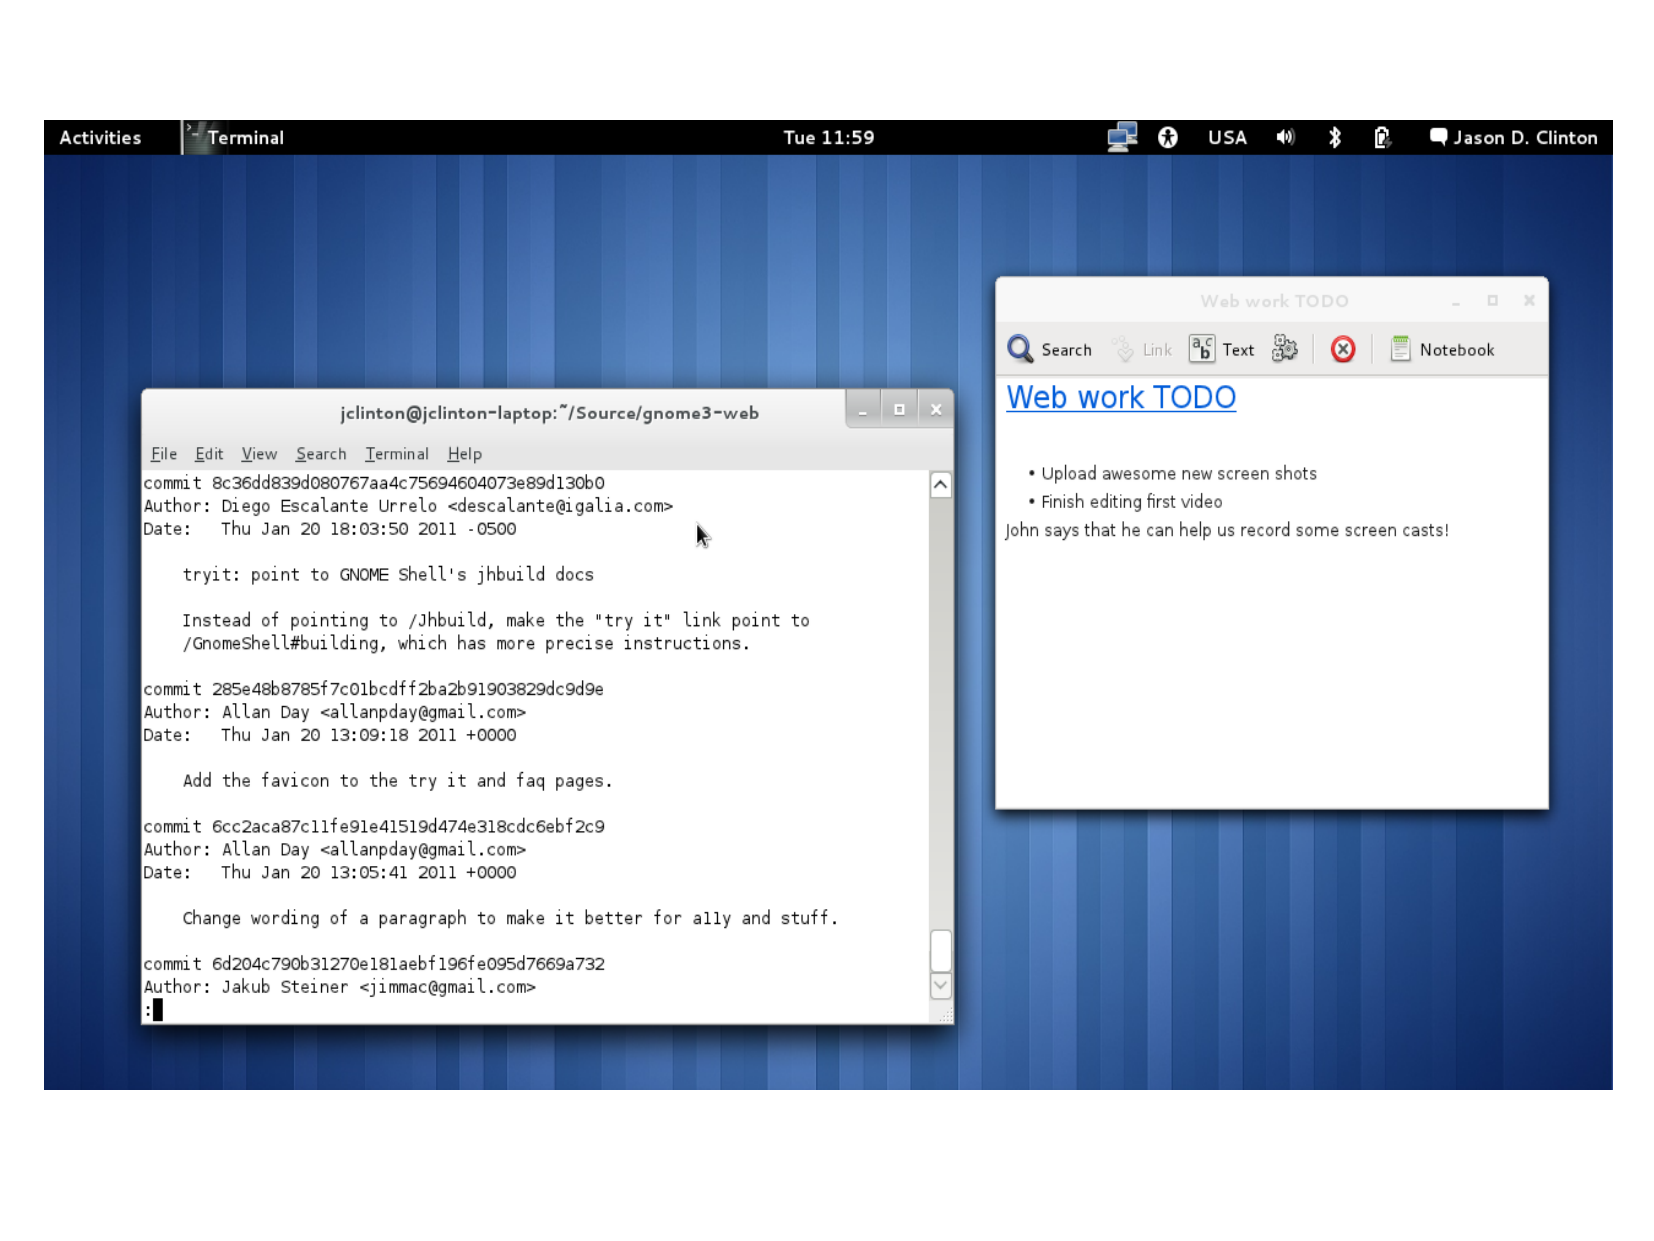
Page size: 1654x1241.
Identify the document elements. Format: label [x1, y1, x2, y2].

picture [44, 120, 1613, 1090]
